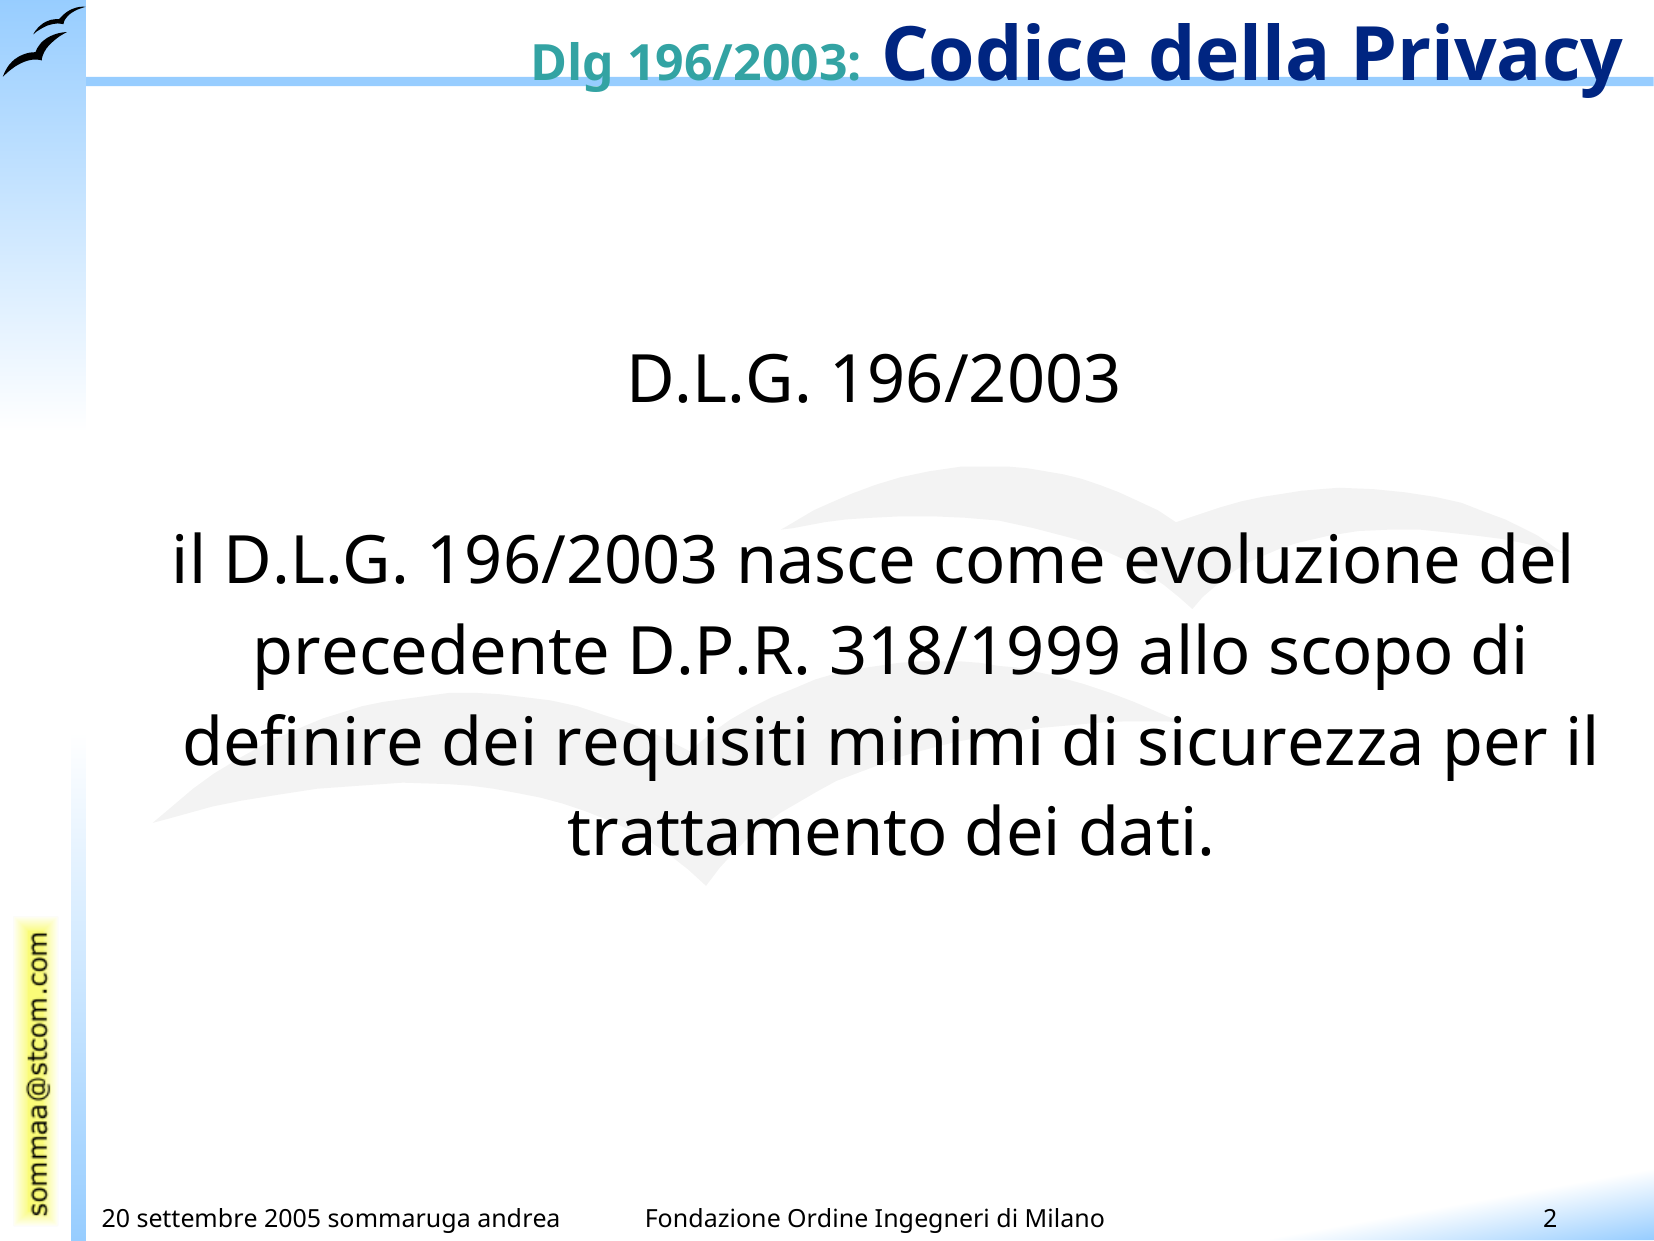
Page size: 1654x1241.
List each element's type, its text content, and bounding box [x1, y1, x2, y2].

title Dlg 196/2003: Codice della Privacy [85, 0, 1654, 104]
subtitle D.L.G. 196/2003 il D.L.G. 196/2003 nasce come evoluzione del precedente D.P.R. 318/1999 allo scopo di definire dei requisiti minimi di sicurezza per il trattamento dei dati. [85, 134, 1628, 1163]
picture [12, 915, 60, 1228]
